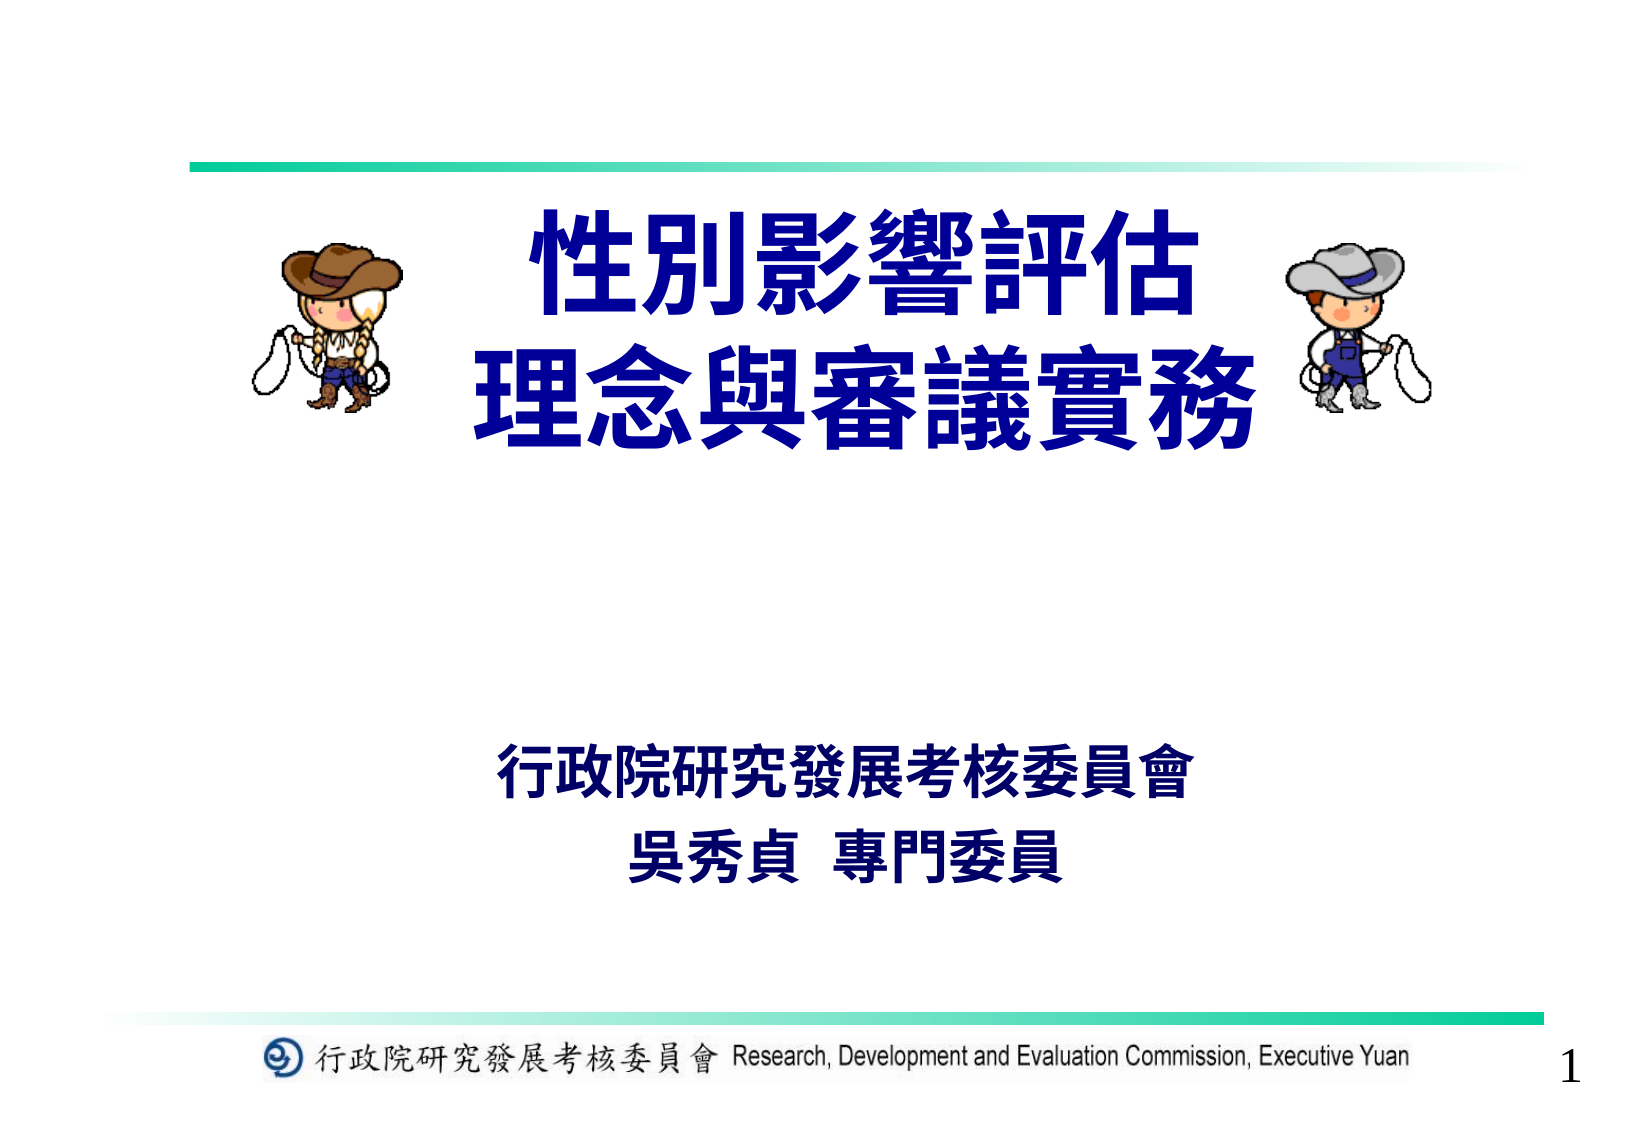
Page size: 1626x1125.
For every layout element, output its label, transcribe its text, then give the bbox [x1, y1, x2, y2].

picture [1284, 243, 1454, 413]
picture [262, 1035, 1415, 1083]
title 性別影響評估 理念與審議實務 [103, 90, 1439, 466]
list 行政院研究發展考核委員會 吳秀貞 專門委員 [304, 727, 1388, 1047]
picture [233, 243, 403, 413]
